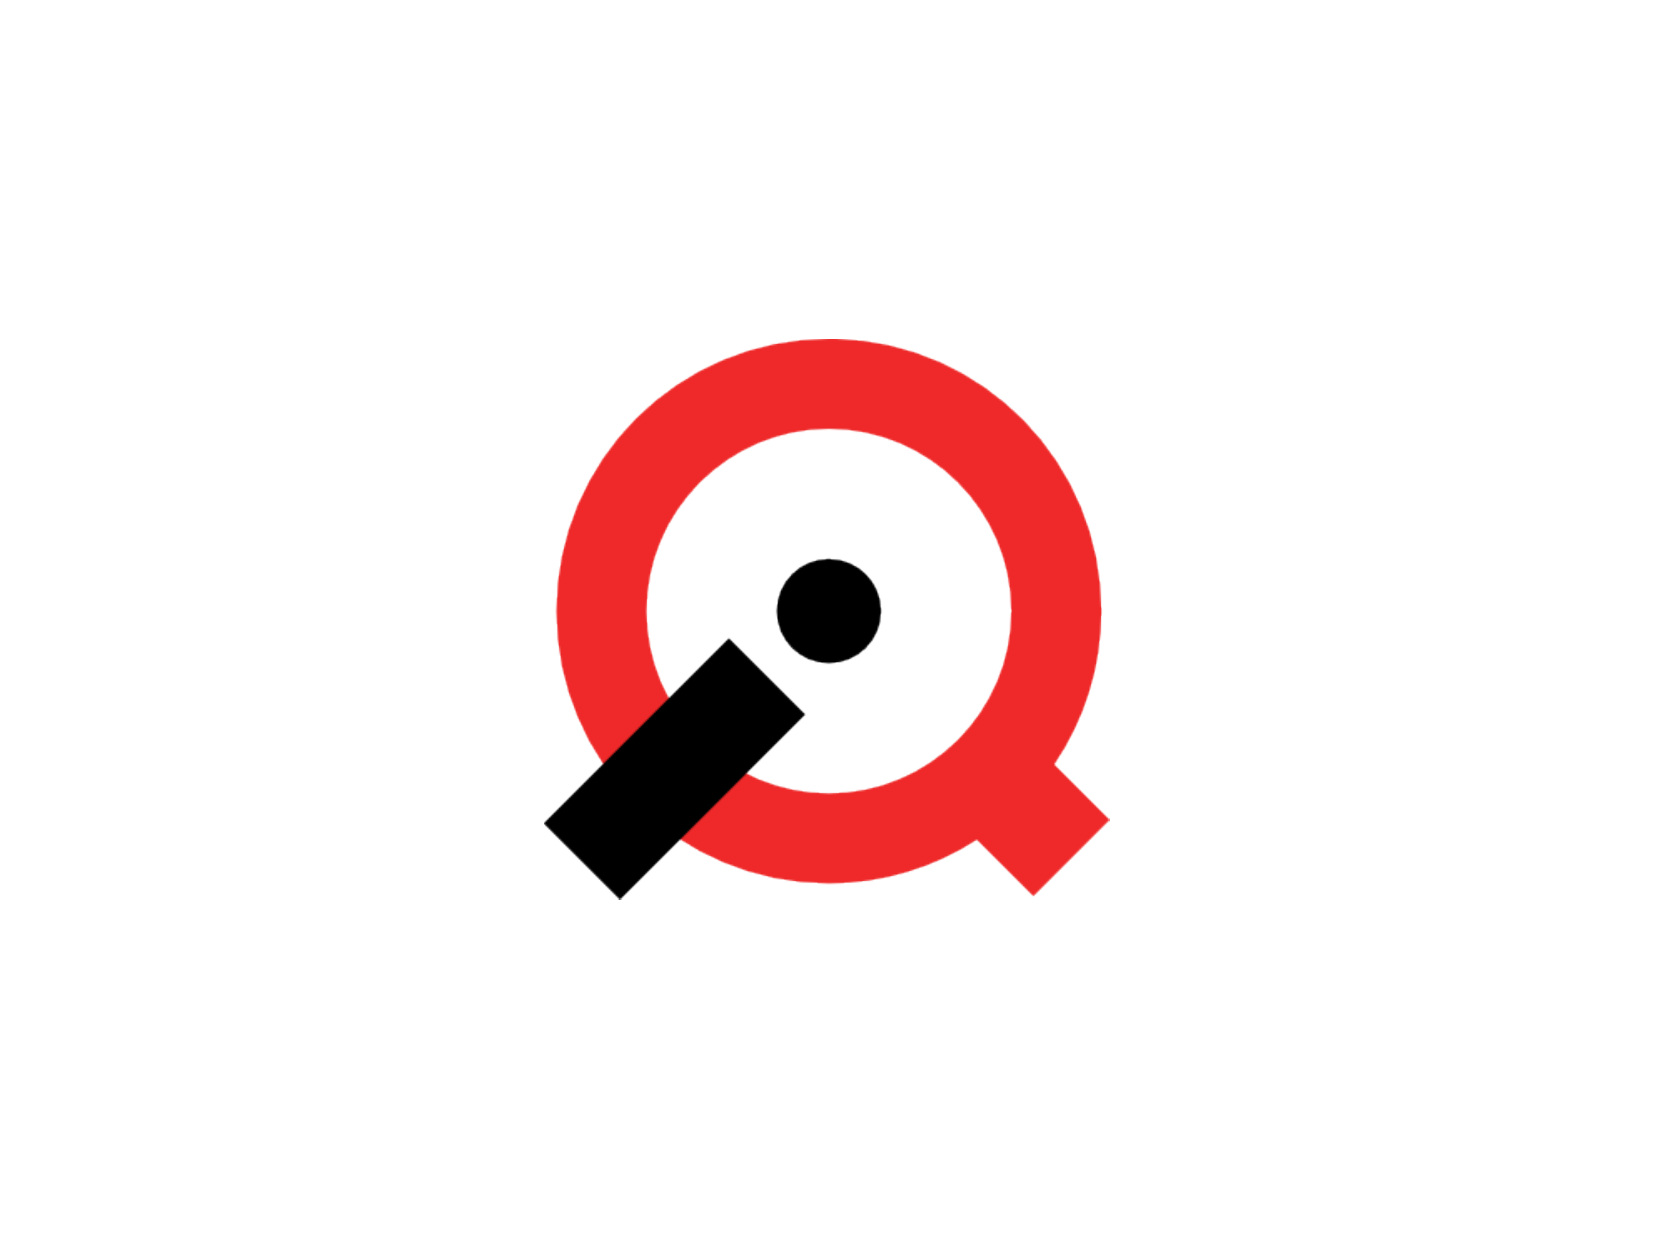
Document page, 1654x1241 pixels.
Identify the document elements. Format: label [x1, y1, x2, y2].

picture [544, 339, 1110, 901]
